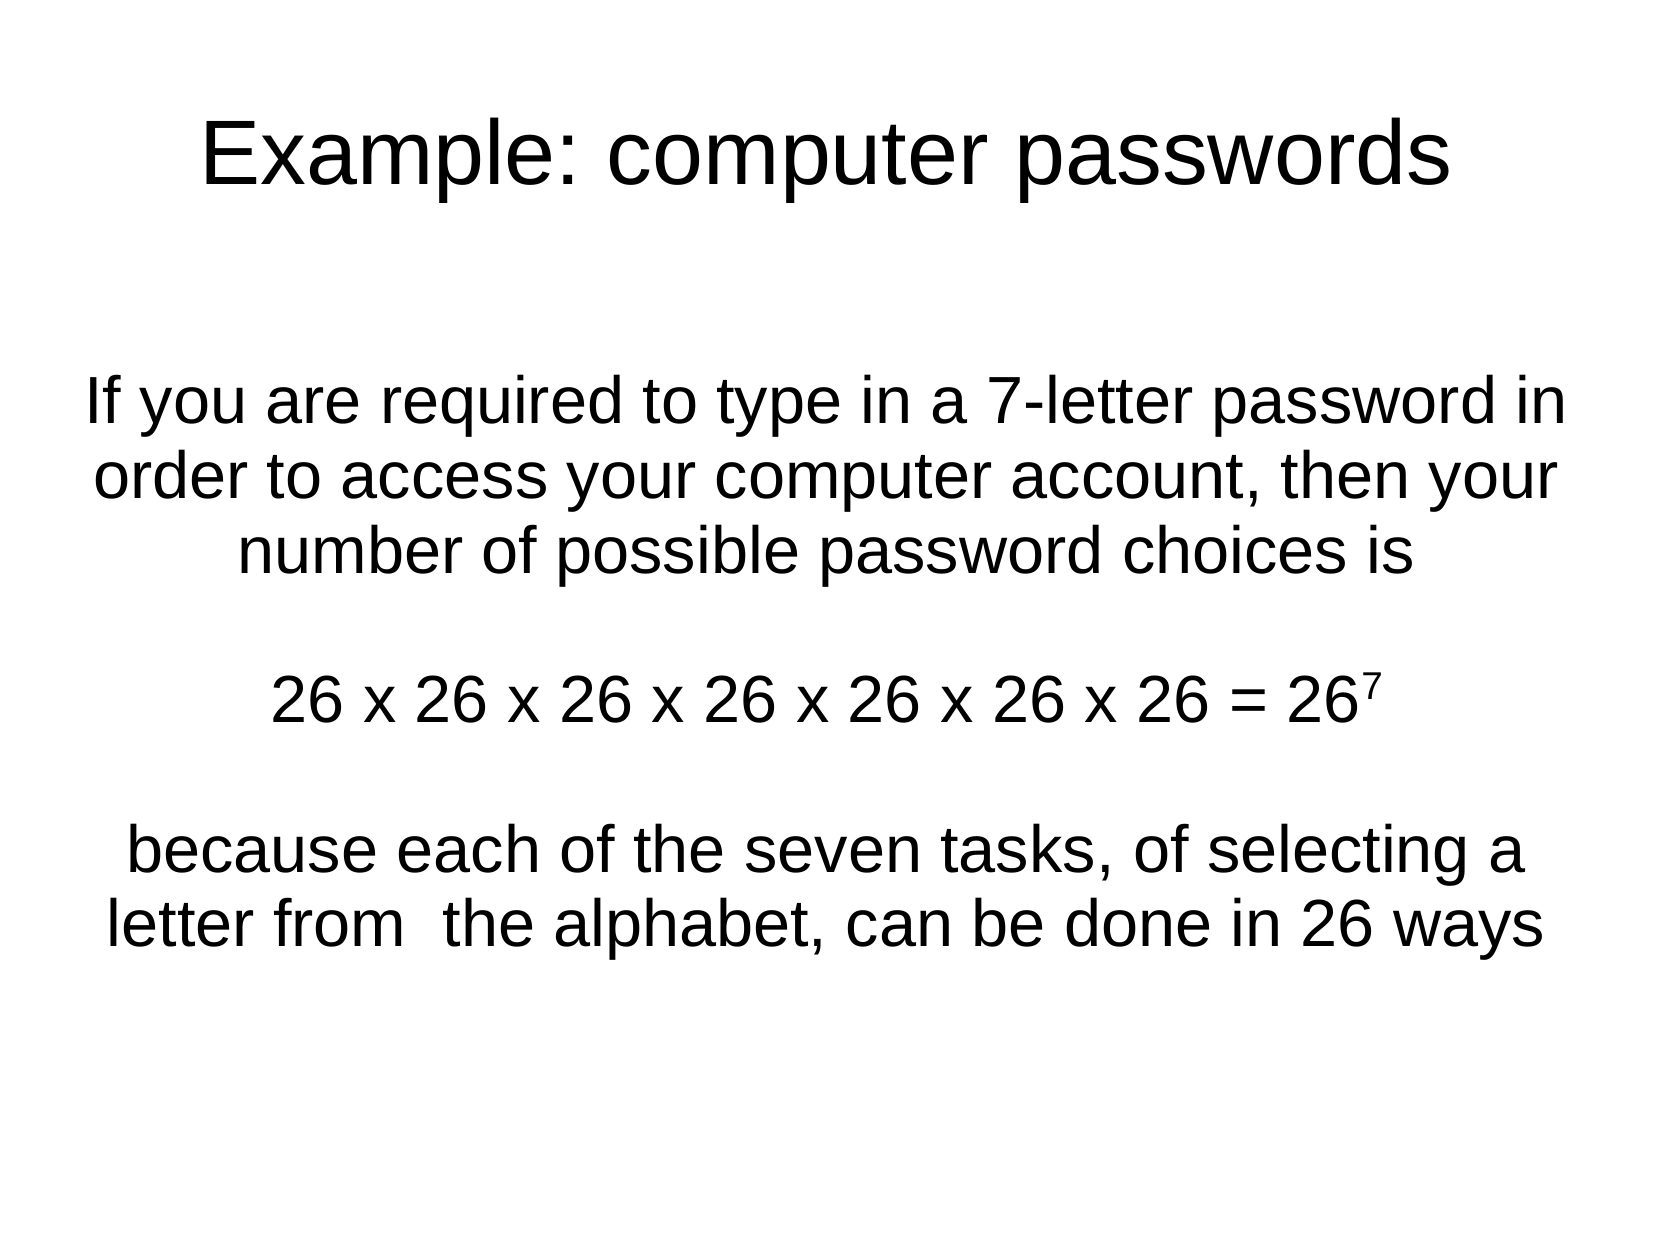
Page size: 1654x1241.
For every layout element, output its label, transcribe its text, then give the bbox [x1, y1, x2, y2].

subtitle If you are required to type in a 7-letter password in order to access your computer account, then your number of possible password choices is 26 x 26 x 26 x 26 x 26 x 26 x 26 = 267 because each of the seven tasks, of selecting a letter from the alphabet, can be done in 26 ways [82, 297, 1571, 1102]
text_box [1415, 856, 1446, 956]
title Example: computer passwords [82, 56, 1571, 250]
